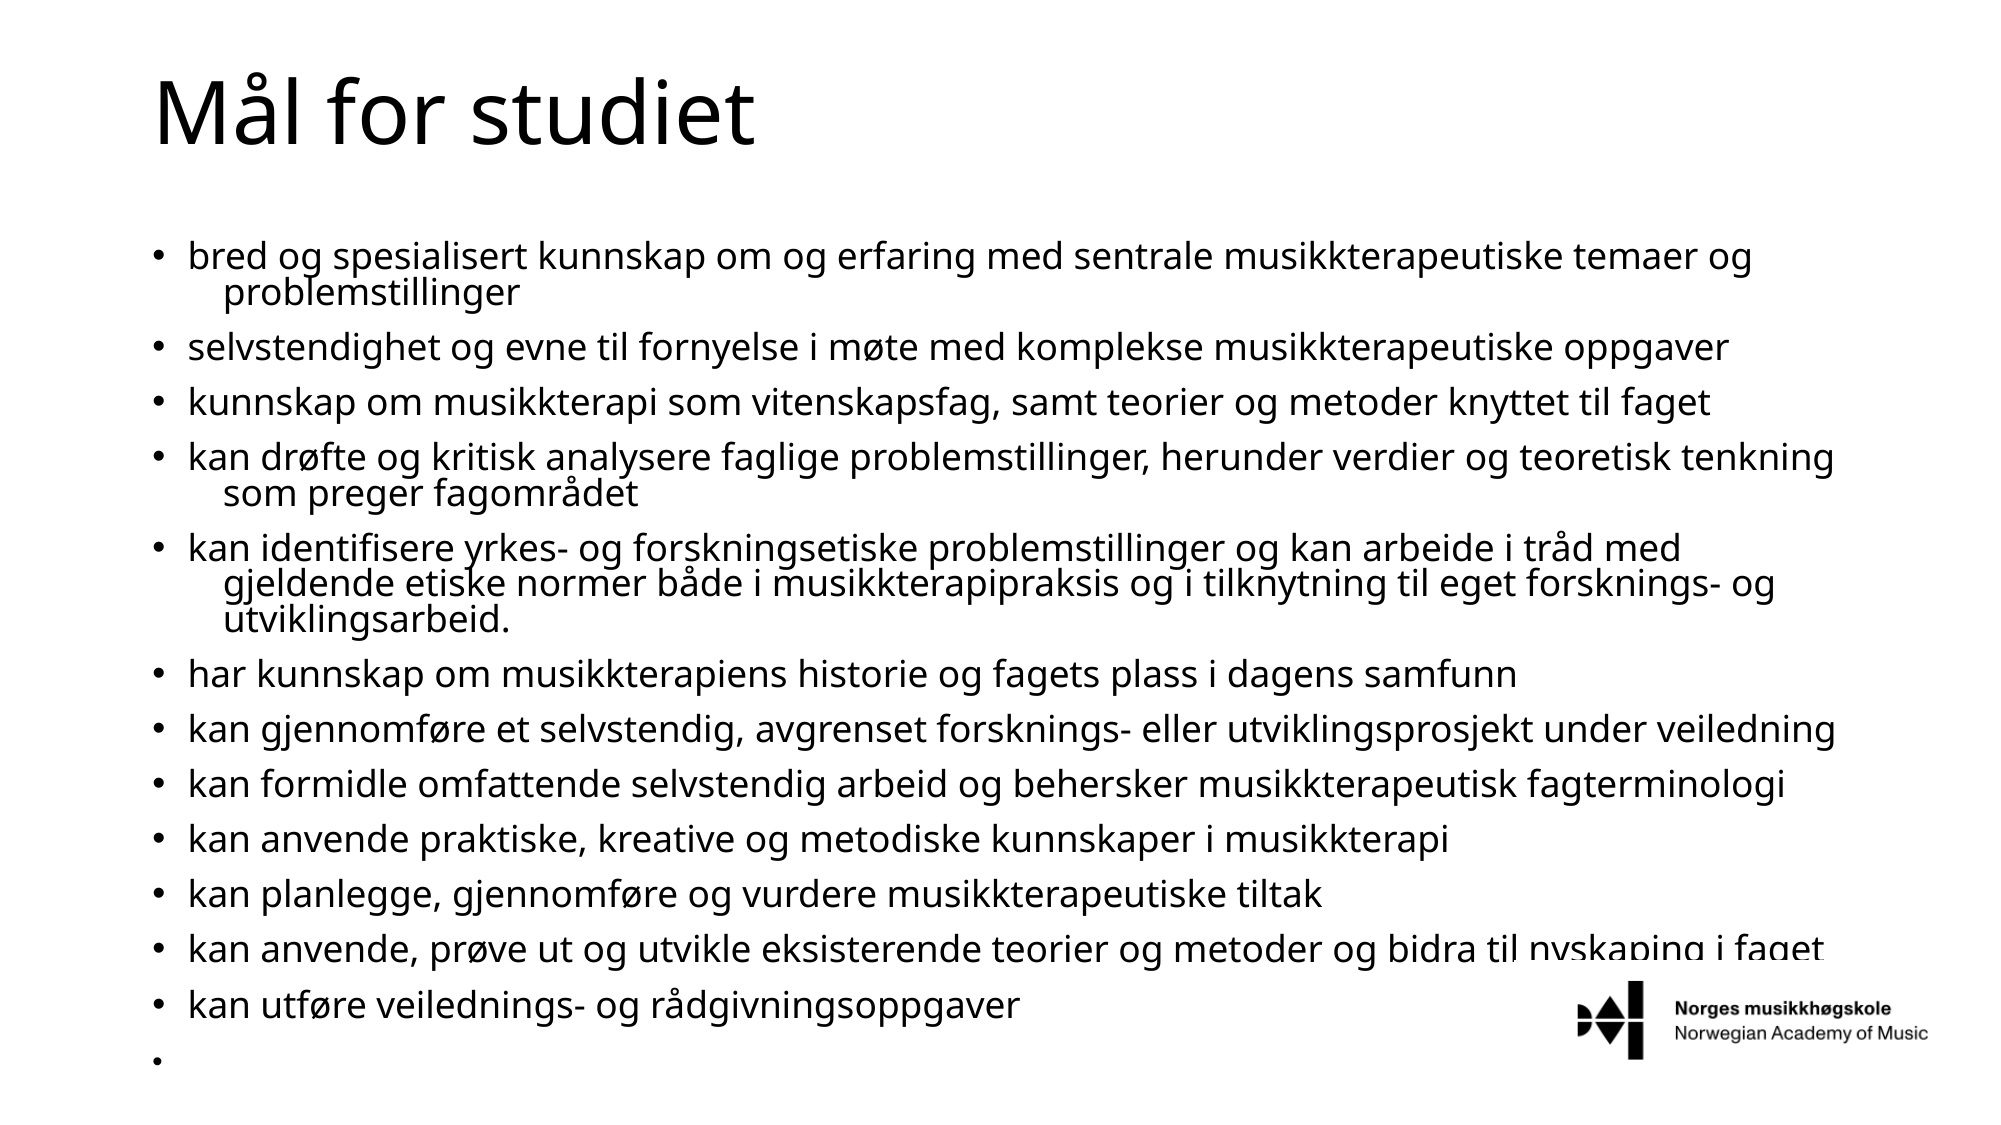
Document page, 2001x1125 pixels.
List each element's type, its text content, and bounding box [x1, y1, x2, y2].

title Mål for studiet [137, 59, 1863, 233]
list bred og spesialisert kunnskap om og erfaring med sentrale musikkterapeutiske temaer og problemstillinger selvstendighet og evne til fornyelse i møte med komplekse musikkterapeutiske oppgaver kunnskap om musikkterapi som vitenskapsfag, samt teorier og metoder knyttet til faget kan drøfte og kritisk analysere faglige problemstillinger, herunder verdier og teoretisk tenkning som preger fagområdet kan identifisere yrkes- og forskningsetiske problemstillinger og kan arbeide i tråd med gjeldende etiske normer både i musikkterapipraksis og i tilknytning til eget forsknings- og utviklingsarbeid. har kunnskap om musikkterapiens historie og fagets plass i dagens samfunn kan gjennomføre et selvstendig, avgrenset forsknings- eller utviklingsprosjekt under veiledning kan formidle omfattende selvstendig arbeid og behersker musikkterapeutisk fagterminologi kan anvende praktiske, kreative og metodiske kunnskaper i musikkterapi kan planlegge, gjennomføre og vurdere musikkterapeutiske tiltak kan anvende, prøve ut og utvikle eksisterende teorier og metoder og bidra til nyskaping i faget kan utføre veilednings- og rådgivningsoppgaver [137, 233, 1863, 1066]
picture [1514, 960, 2000, 1111]
